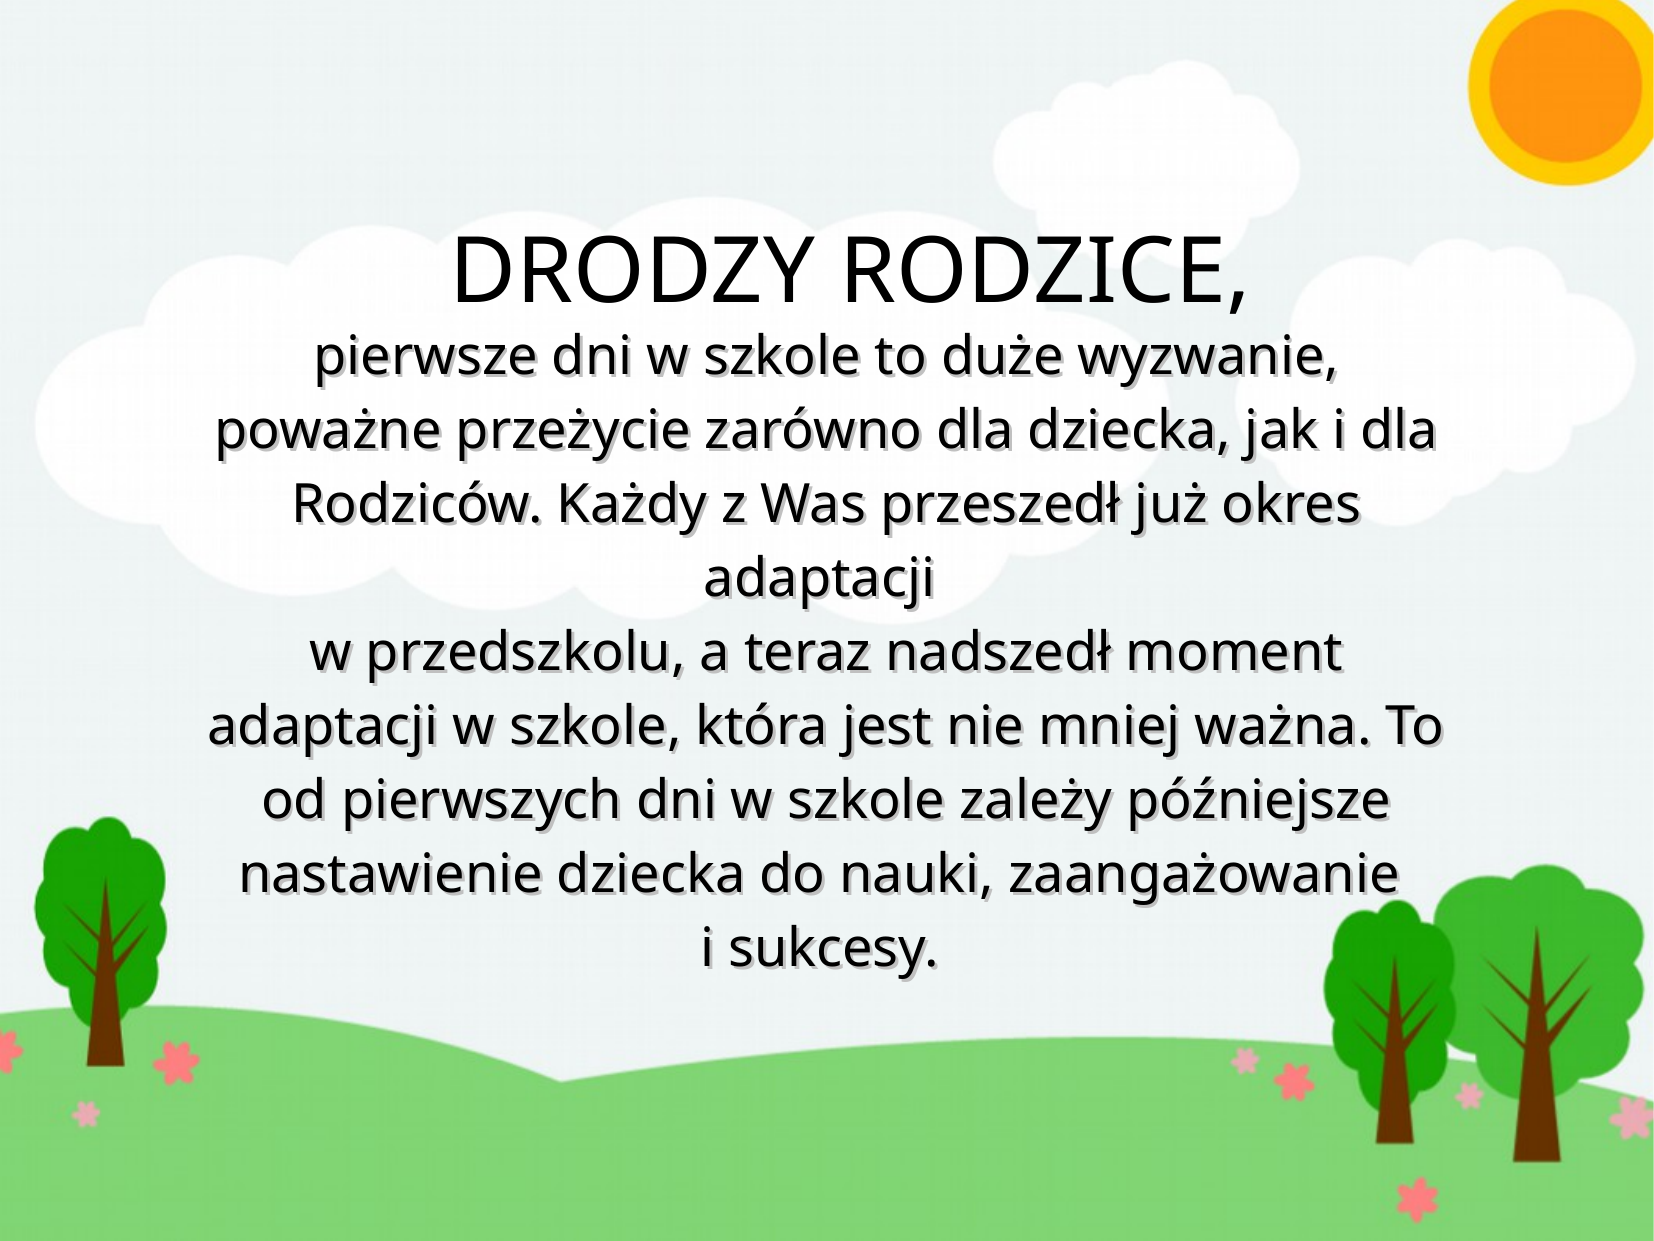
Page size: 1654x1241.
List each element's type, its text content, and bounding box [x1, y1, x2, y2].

title DRODZY RODZICE, [118, 120, 1583, 414]
picture [0, 0, 1654, 1241]
subtitle pierwsze dni w szkole to duże wyzwanie, poważne przeżycie zarówno dla dziecka, jak i dla Rodziców. Każdy z Was przeszedł już okres adaptacji w przedszkolu, a teraz nadszedł moment adaptacji w szkole, która jest nie mniej ważna. To od pierwszych dni w szkole zależy późniejsze nastawienie dziecka do nauki, zaangażowanie i sukcesy. [206, 353, 1447, 946]
